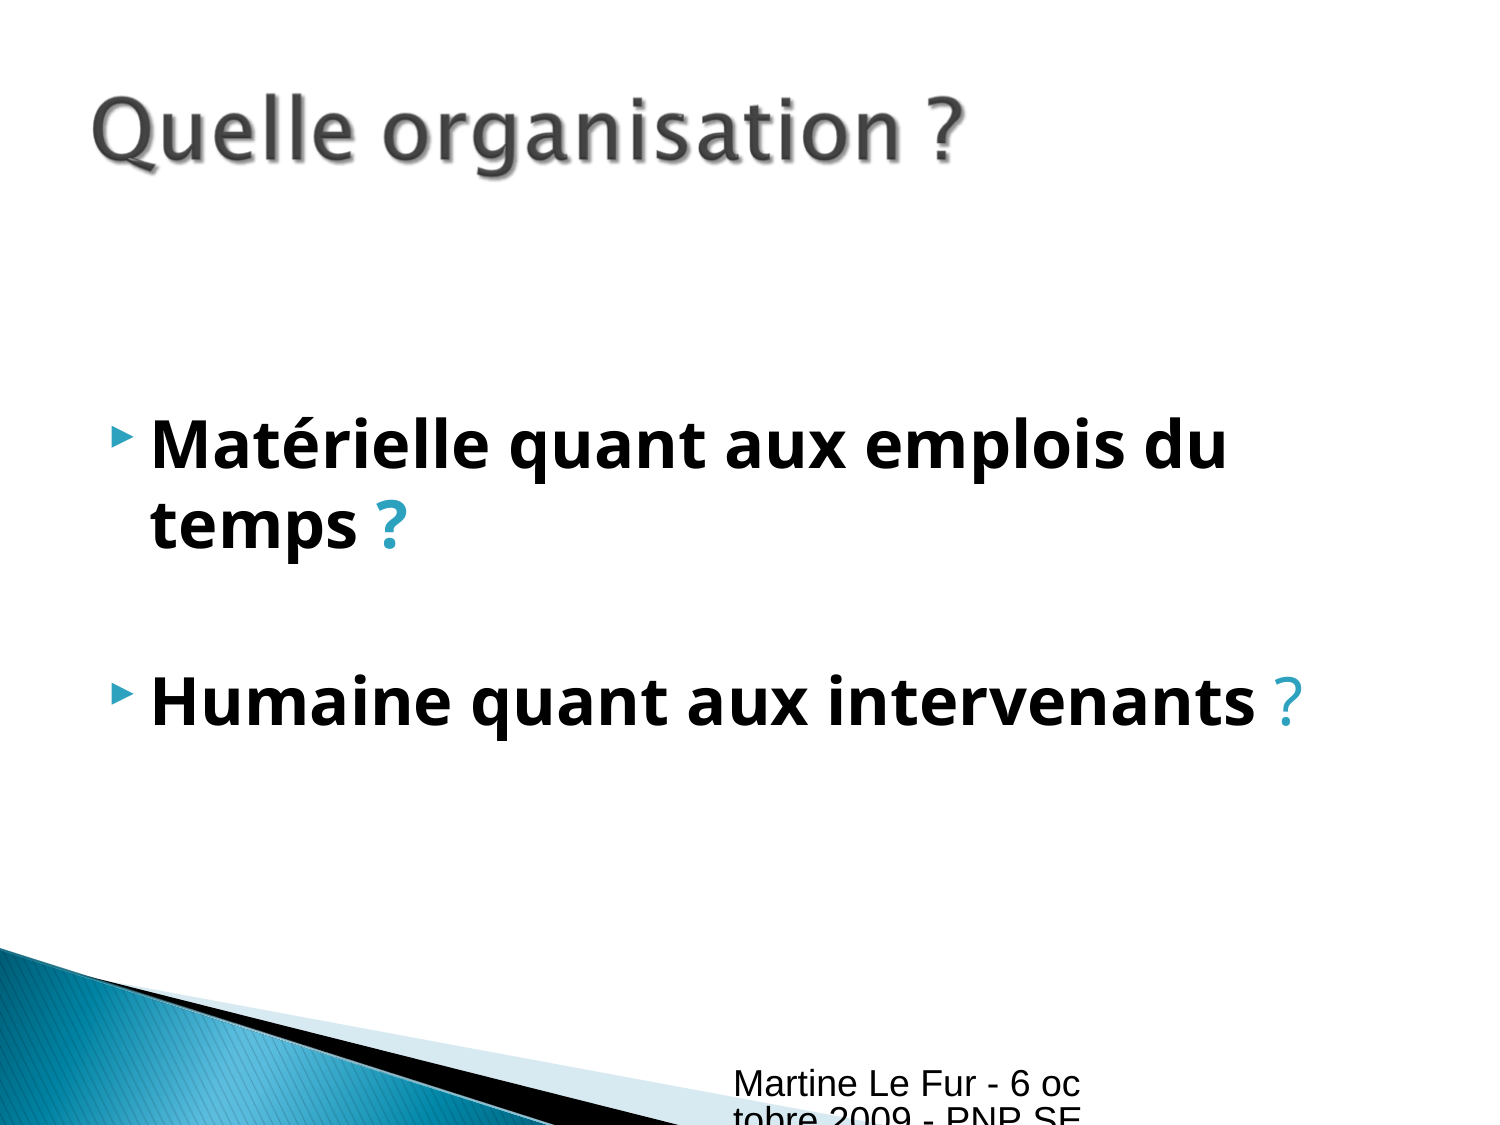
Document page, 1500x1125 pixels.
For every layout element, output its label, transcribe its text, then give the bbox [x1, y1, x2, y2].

list Matérielle quant aux emplois du temps ? Humaine quant aux intervenants ? [75, 242, 1426, 894]
picture [0, 946, 559, 1125]
text_box [34, 43, 1427, 235]
